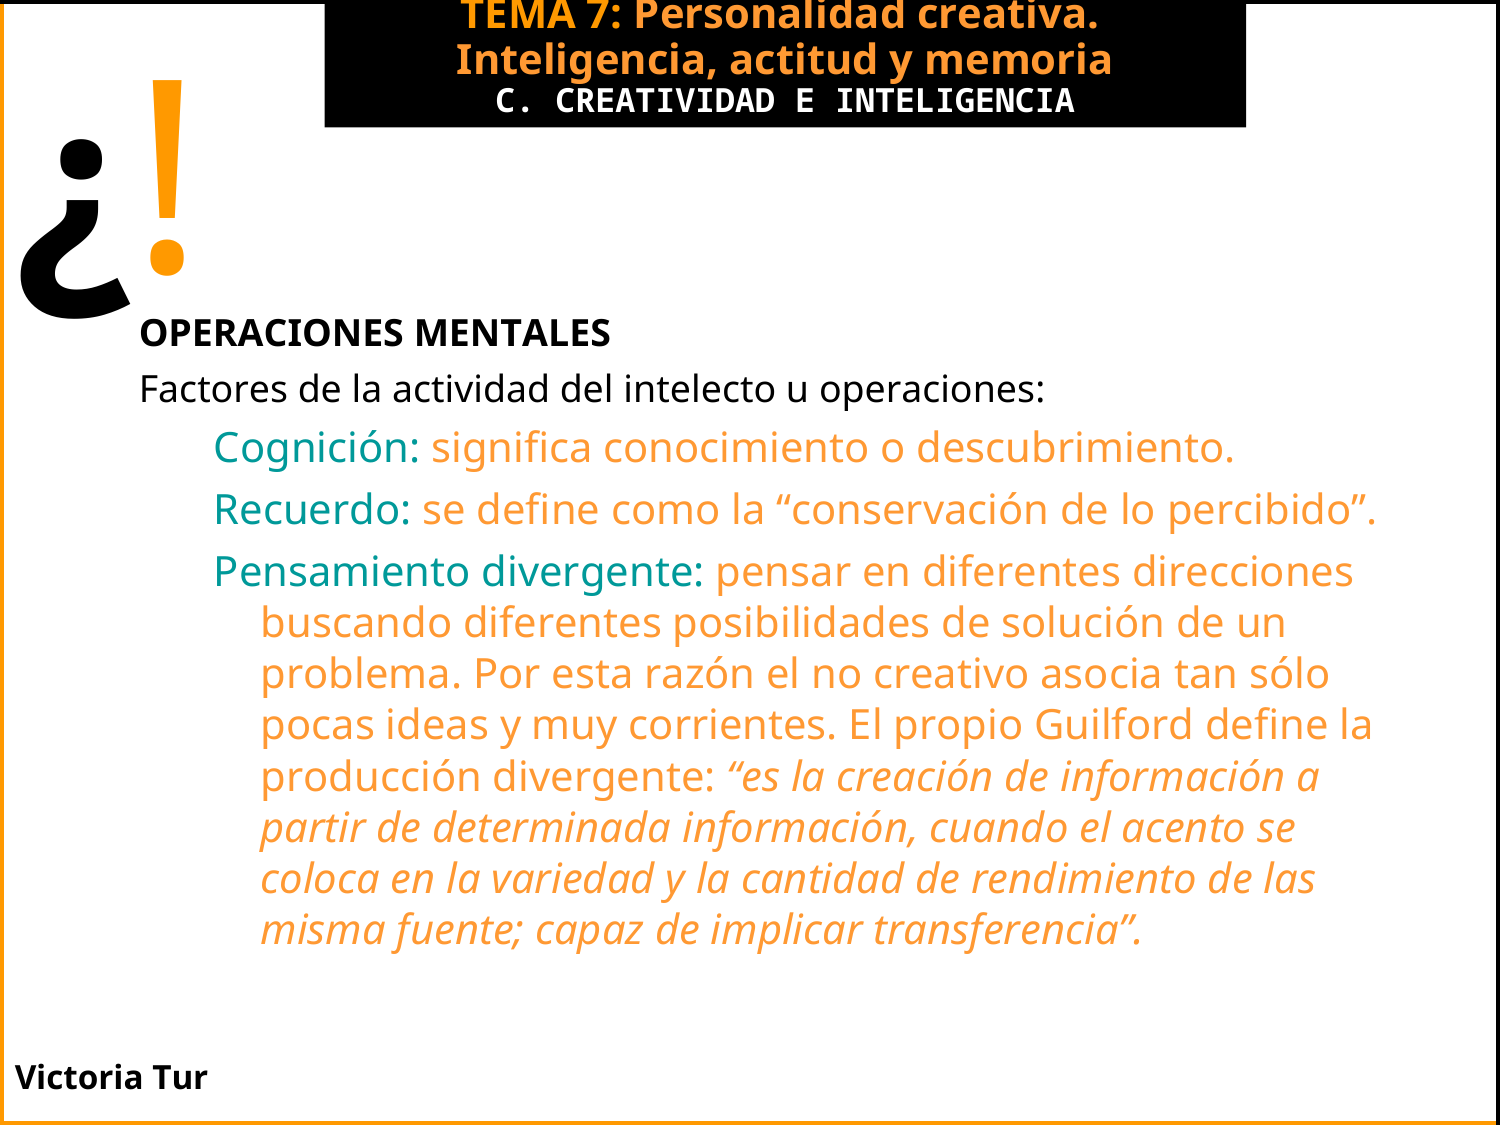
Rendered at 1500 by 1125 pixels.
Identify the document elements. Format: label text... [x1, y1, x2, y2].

list OPERACIONES MENTALES Factores de la actividad del intelecto u operaciones: Cognición: significa conocimiento o descubrimiento. Recuerdo: se define como la “conservación de lo percibido”. Pensamiento divergente: pensar en diferentes direcciones buscando diferentes posibilidades de solución de un problema. Por esta razón el no creativo asocia tan sólo pocas ideas y muy corrientes. El propio Guilford define la producción divergente: “es la creación de información a partir de determinada información, cuando el acento se coloca en la variedad y la cantidad de rendimiento de las misma fuente; capaz de implicar transferencia”. [123, 302, 1427, 1023]
title [75, 45, 1426, 233]
